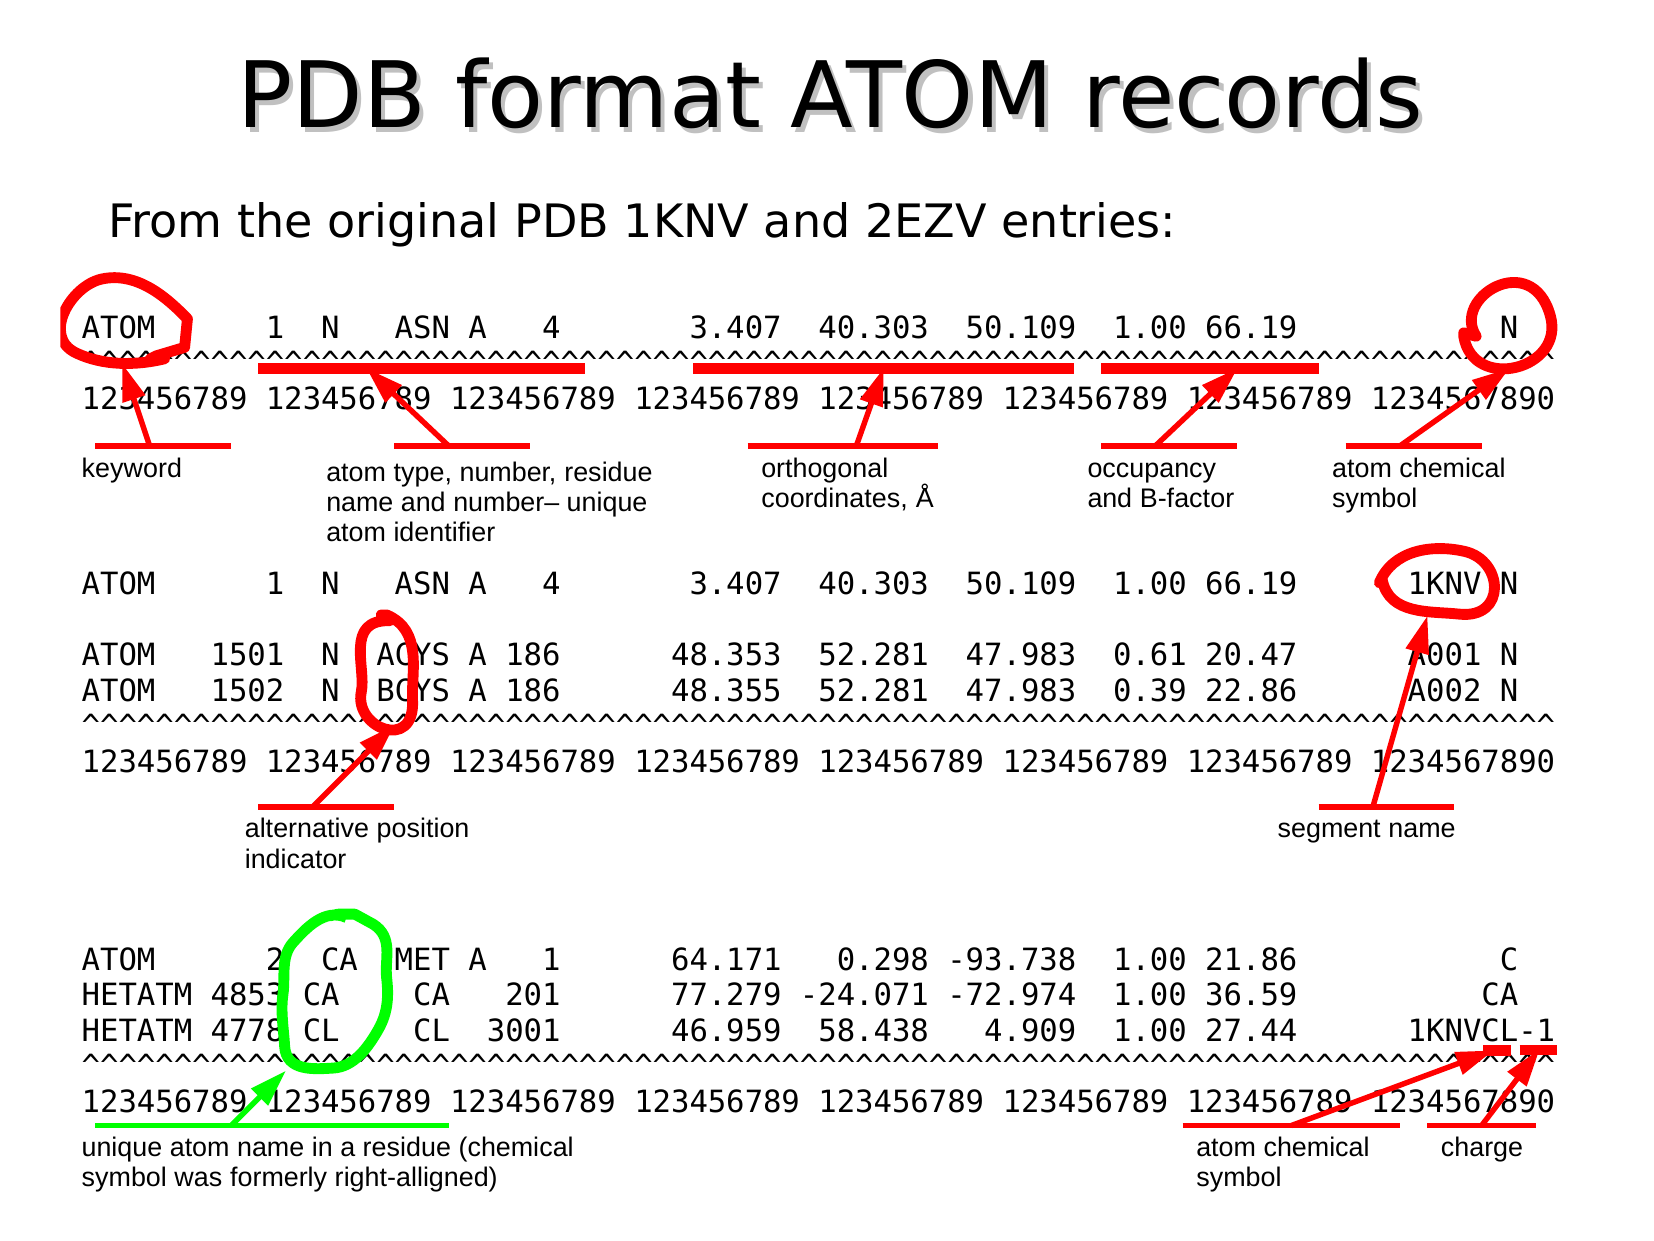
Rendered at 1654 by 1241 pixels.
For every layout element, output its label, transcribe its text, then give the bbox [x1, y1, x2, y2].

title PDB format ATOM records [86, 0, 1576, 193]
chart [60, 187, 1574, 1200]
